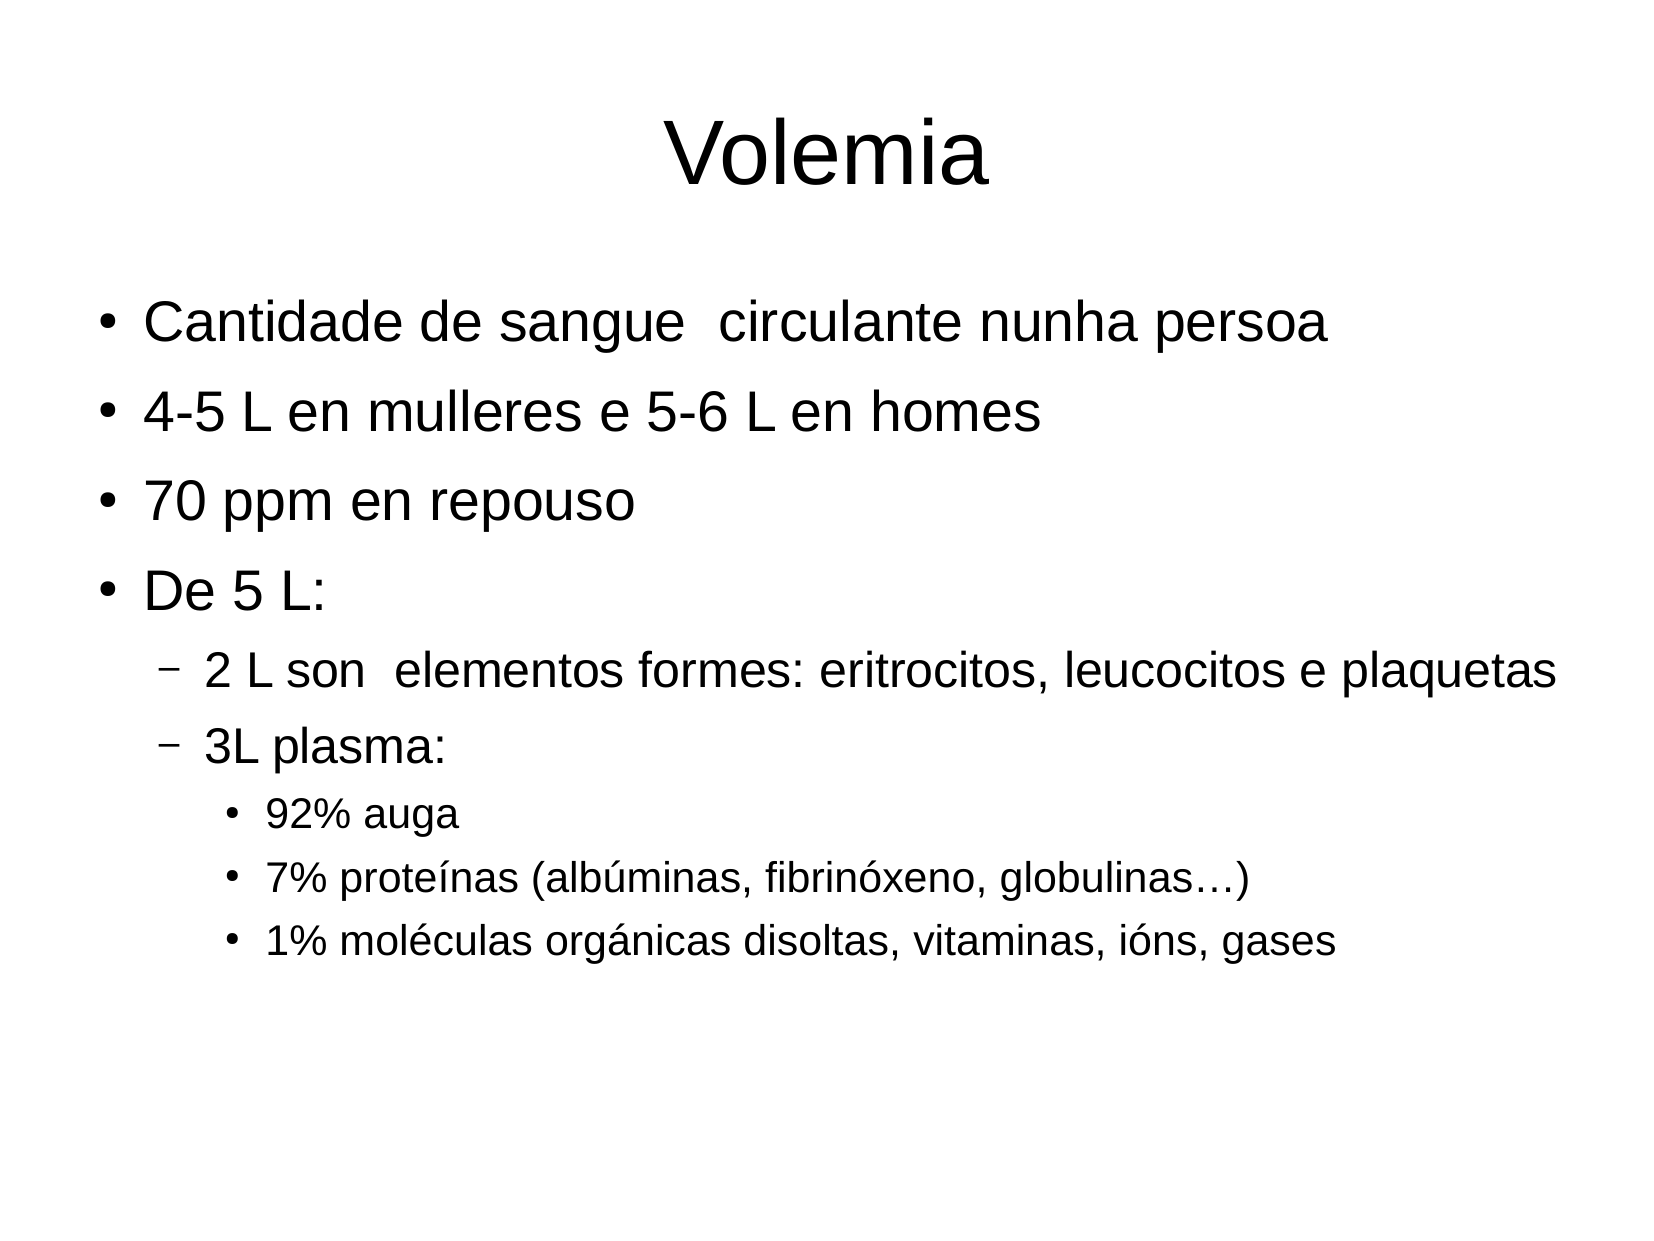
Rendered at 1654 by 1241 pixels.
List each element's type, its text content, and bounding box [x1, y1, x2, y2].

title Volemia [82, 49, 1571, 257]
list Cantidade de sangue circulante nunha persoa 4-5 L en mulleres e 5-6 L en homes 70 ppm en repouso De 5 L: 2 L son elementos formes: eritrocitos, leucocitos e plaquetas 3L plasma: 92% auga 7% proteínas (albúminas, fibrinóxeno, globulinas…) 1% moléculas orgánicas disoltas, vitaminas, ións, gases [82, 290, 1571, 1010]
